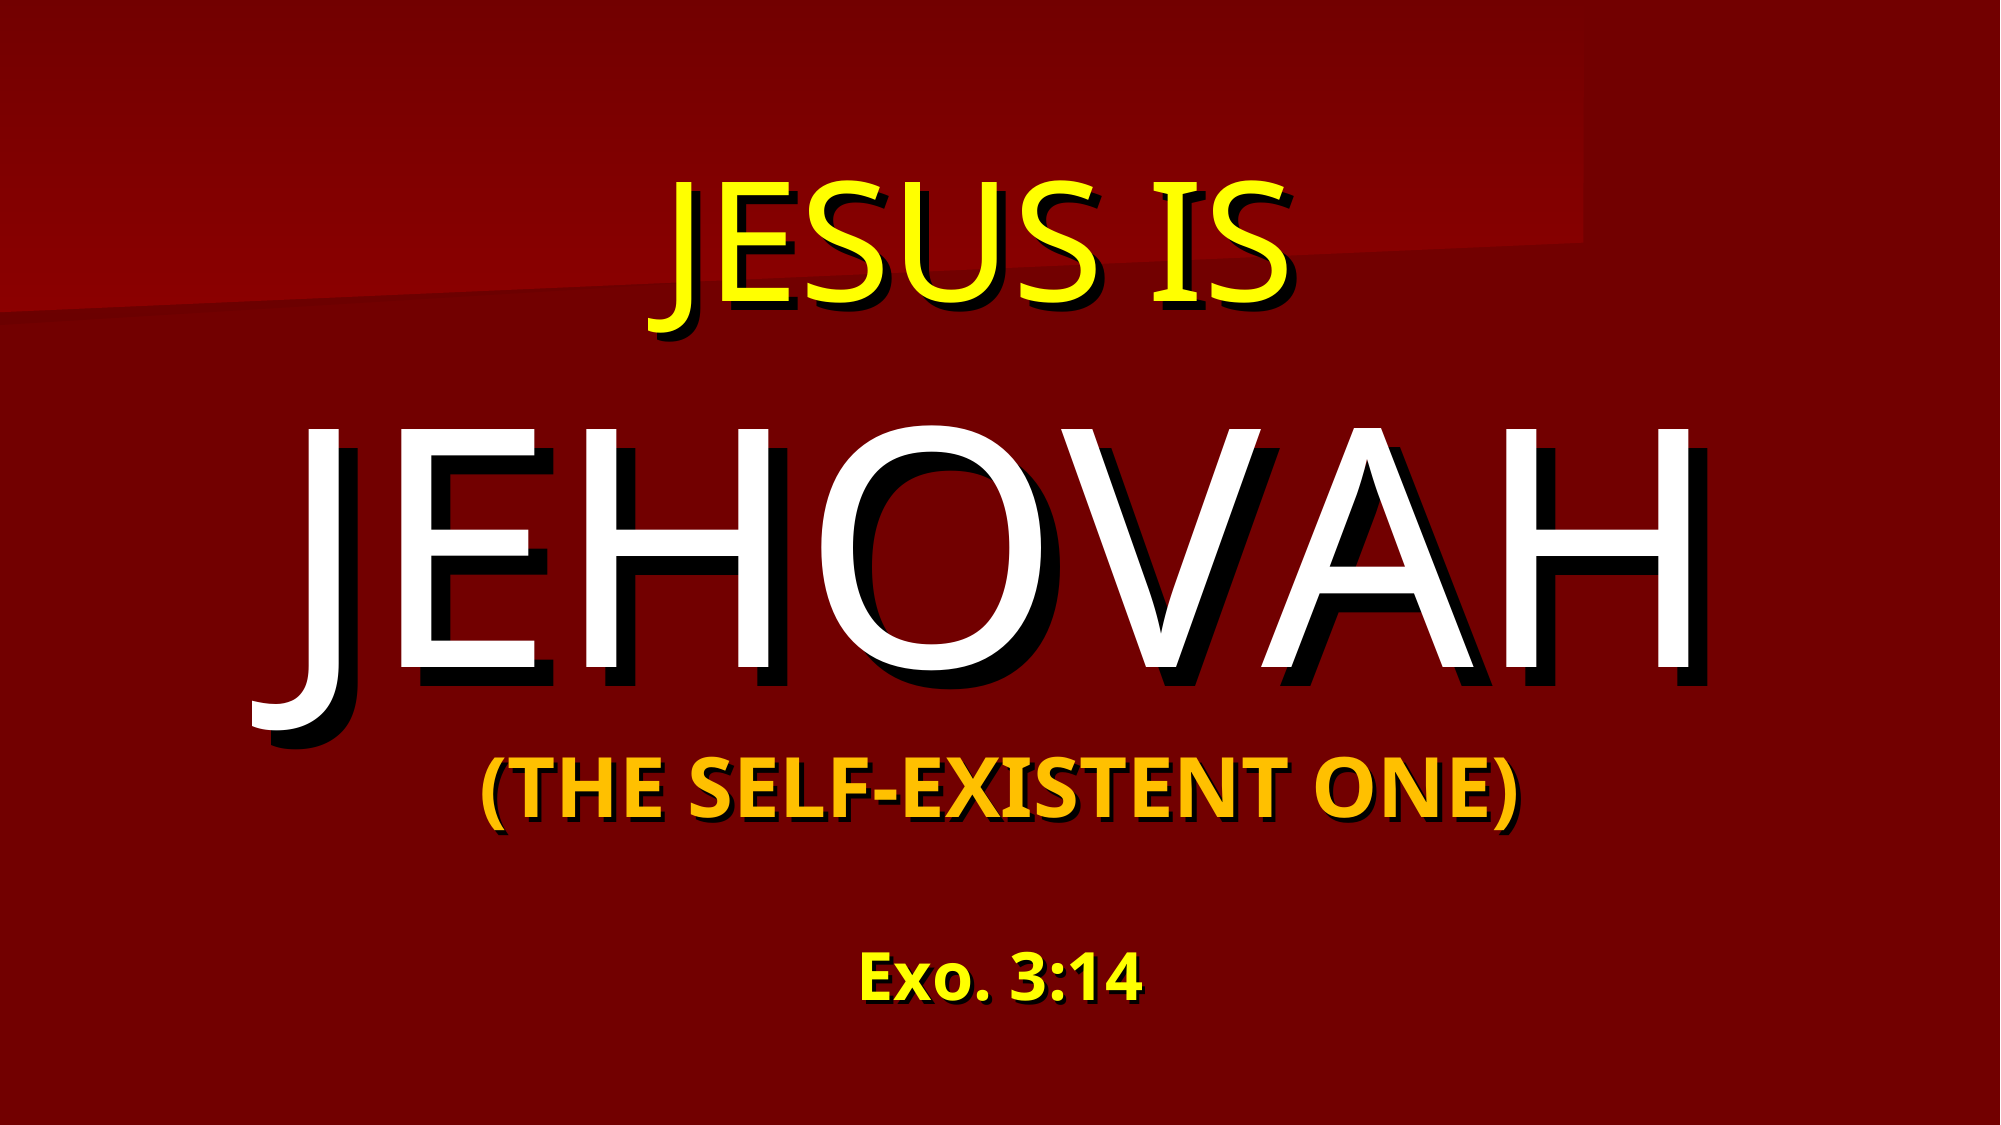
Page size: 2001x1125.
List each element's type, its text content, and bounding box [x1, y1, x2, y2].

title JESUS IS JEHOVAH (THE SELF-EXISTENT ONE) Exo. 3:14 [0, 11, 2000, 1125]
